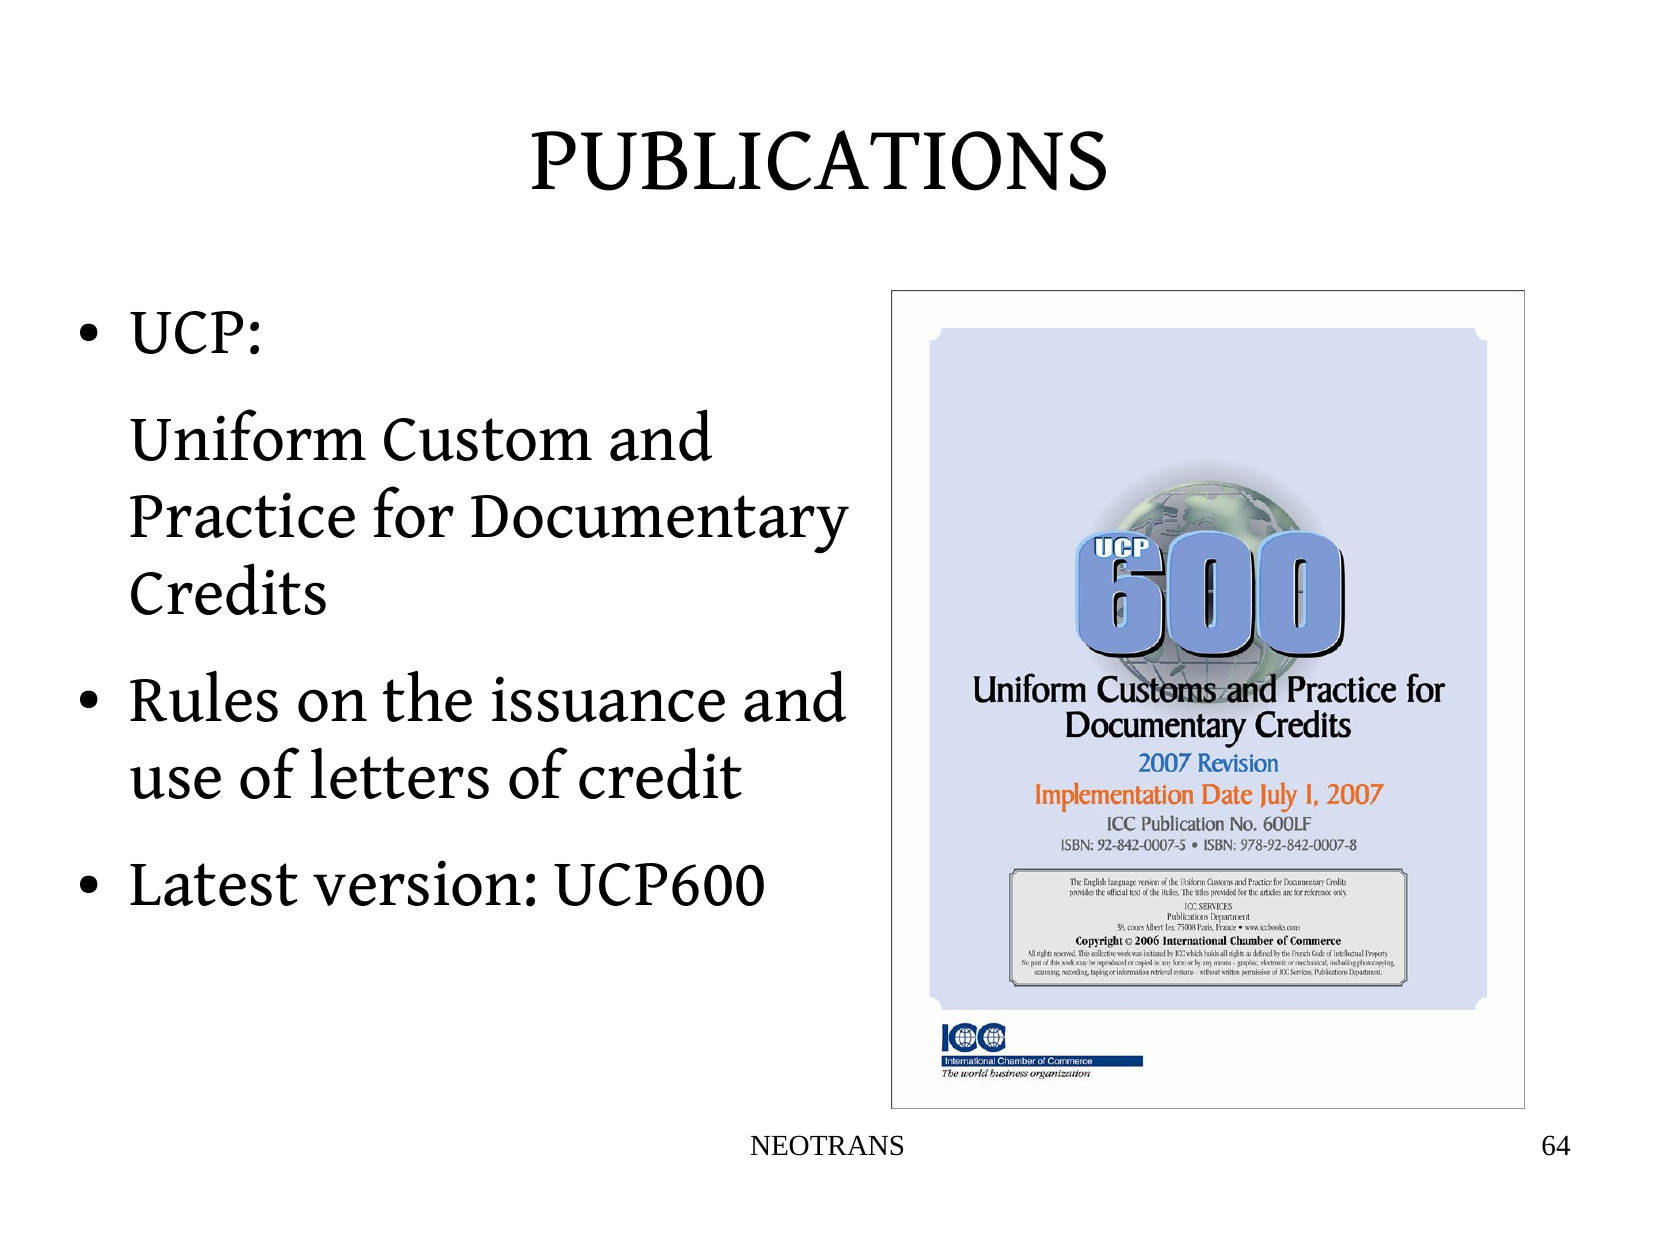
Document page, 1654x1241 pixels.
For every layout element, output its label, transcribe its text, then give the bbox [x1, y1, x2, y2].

picture [891, 290, 1525, 1109]
title PUBLICATIONS [76, 66, 1565, 259]
list UCP: Uniform Custom and Practice for Documentary Credits Rules on the issuance and use of letters of credit Latest version: UCP600 [59, 295, 886, 1099]
